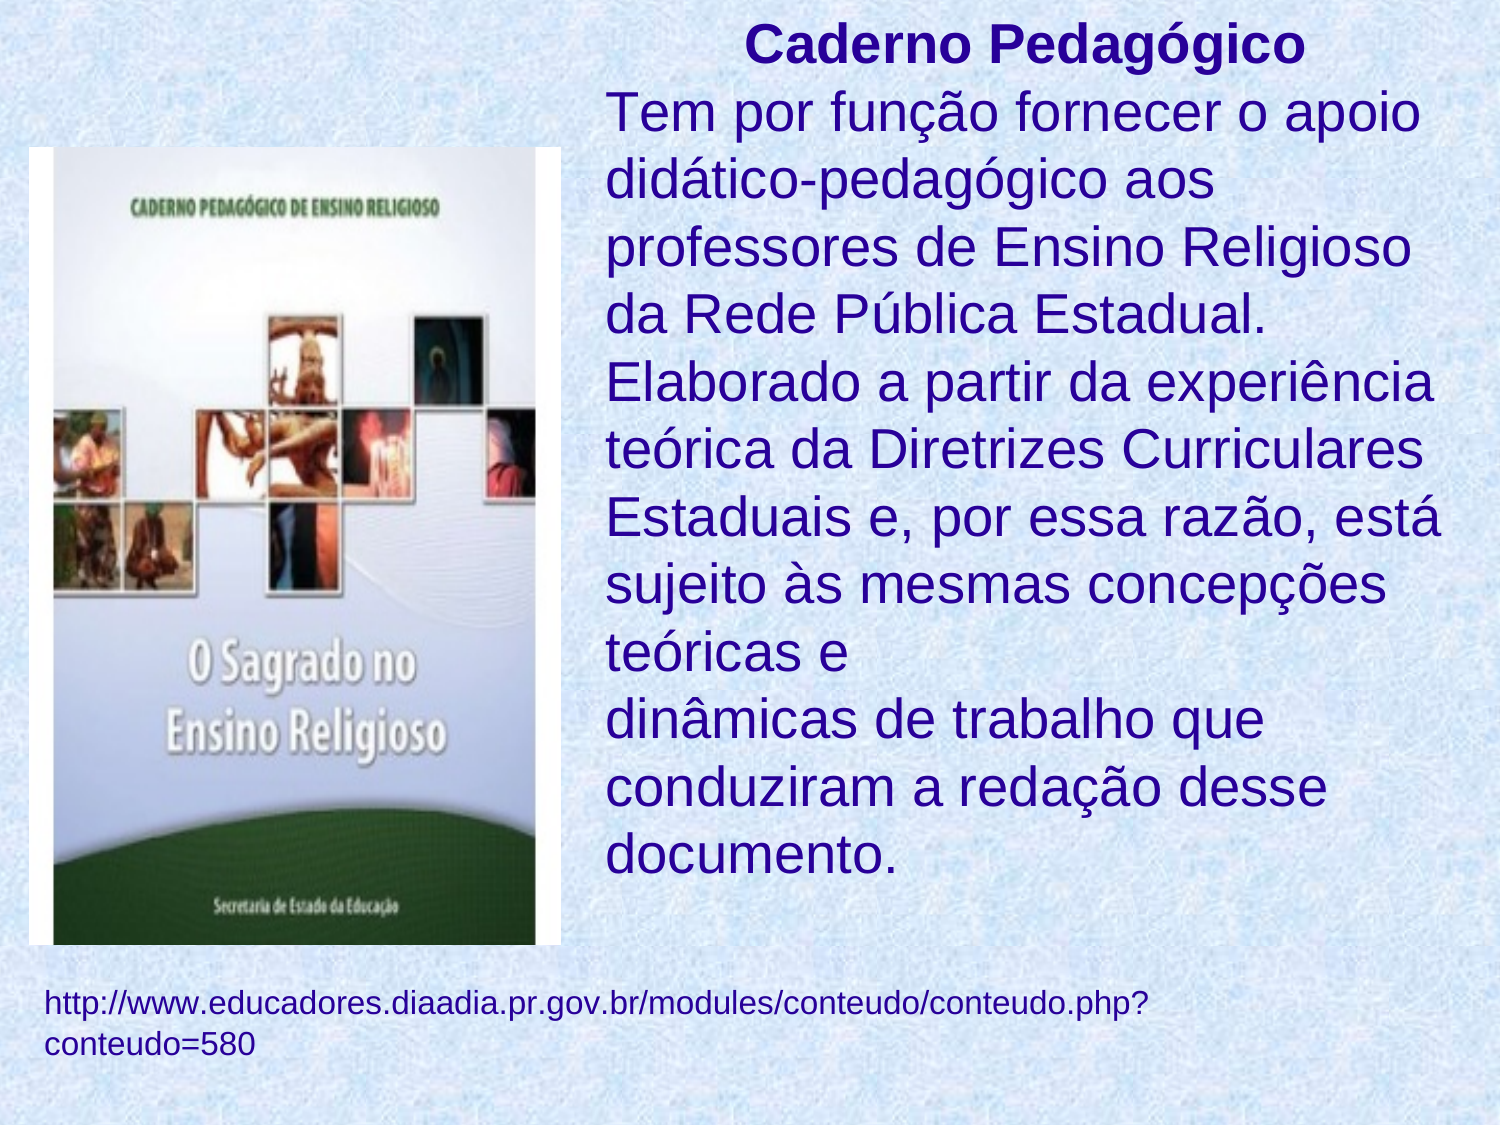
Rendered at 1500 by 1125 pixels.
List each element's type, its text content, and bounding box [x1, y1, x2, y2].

text_box http://www.educadores.diaadia.pr.gov.br/modules/conteudo/conteudo.php?conteudo=580 [29, 974, 1182, 1070]
text_box Caderno Pedagógico Tem por função fornecer o apoio didático-pedagógico aos professores de Ensino Religioso da Rede Pública Estadual. Elaborado a partir da experiência teórica da Diretrizes Curriculares Estaduais e, por essa razão, está sujeito às mesmas concepções teóricas e dinâmicas de trabalho que conduziram a redação desse documento. [590, 0, 1477, 963]
picture [0, 0, 1500, 1125]
